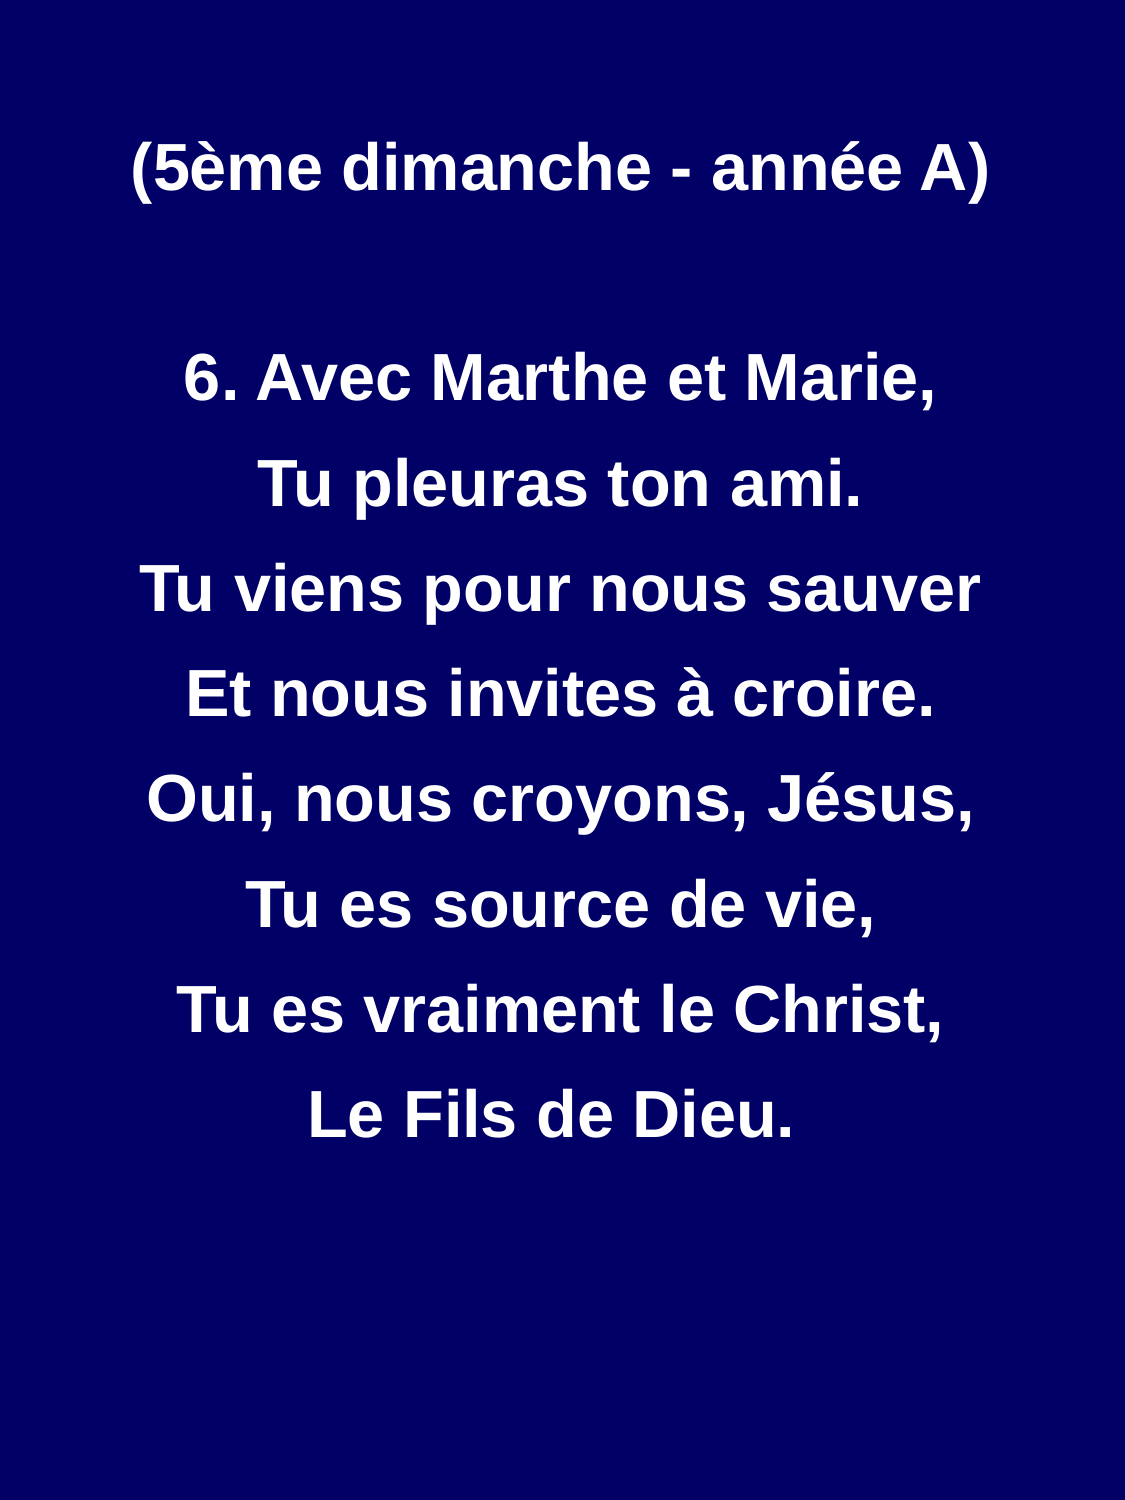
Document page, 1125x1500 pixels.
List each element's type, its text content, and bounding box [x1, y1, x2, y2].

text_box (5ème dimanche - année A) 6. Avec Marthe et Marie, Tu pleuras ton ami. Tu viens pour nous sauver Et nous invites à croire. Oui, nous croyons, Jésus, Tu es source de vie, Tu es vraiment le Christ, Le Fils de Dieu. [11, 35, 1110, 1441]
